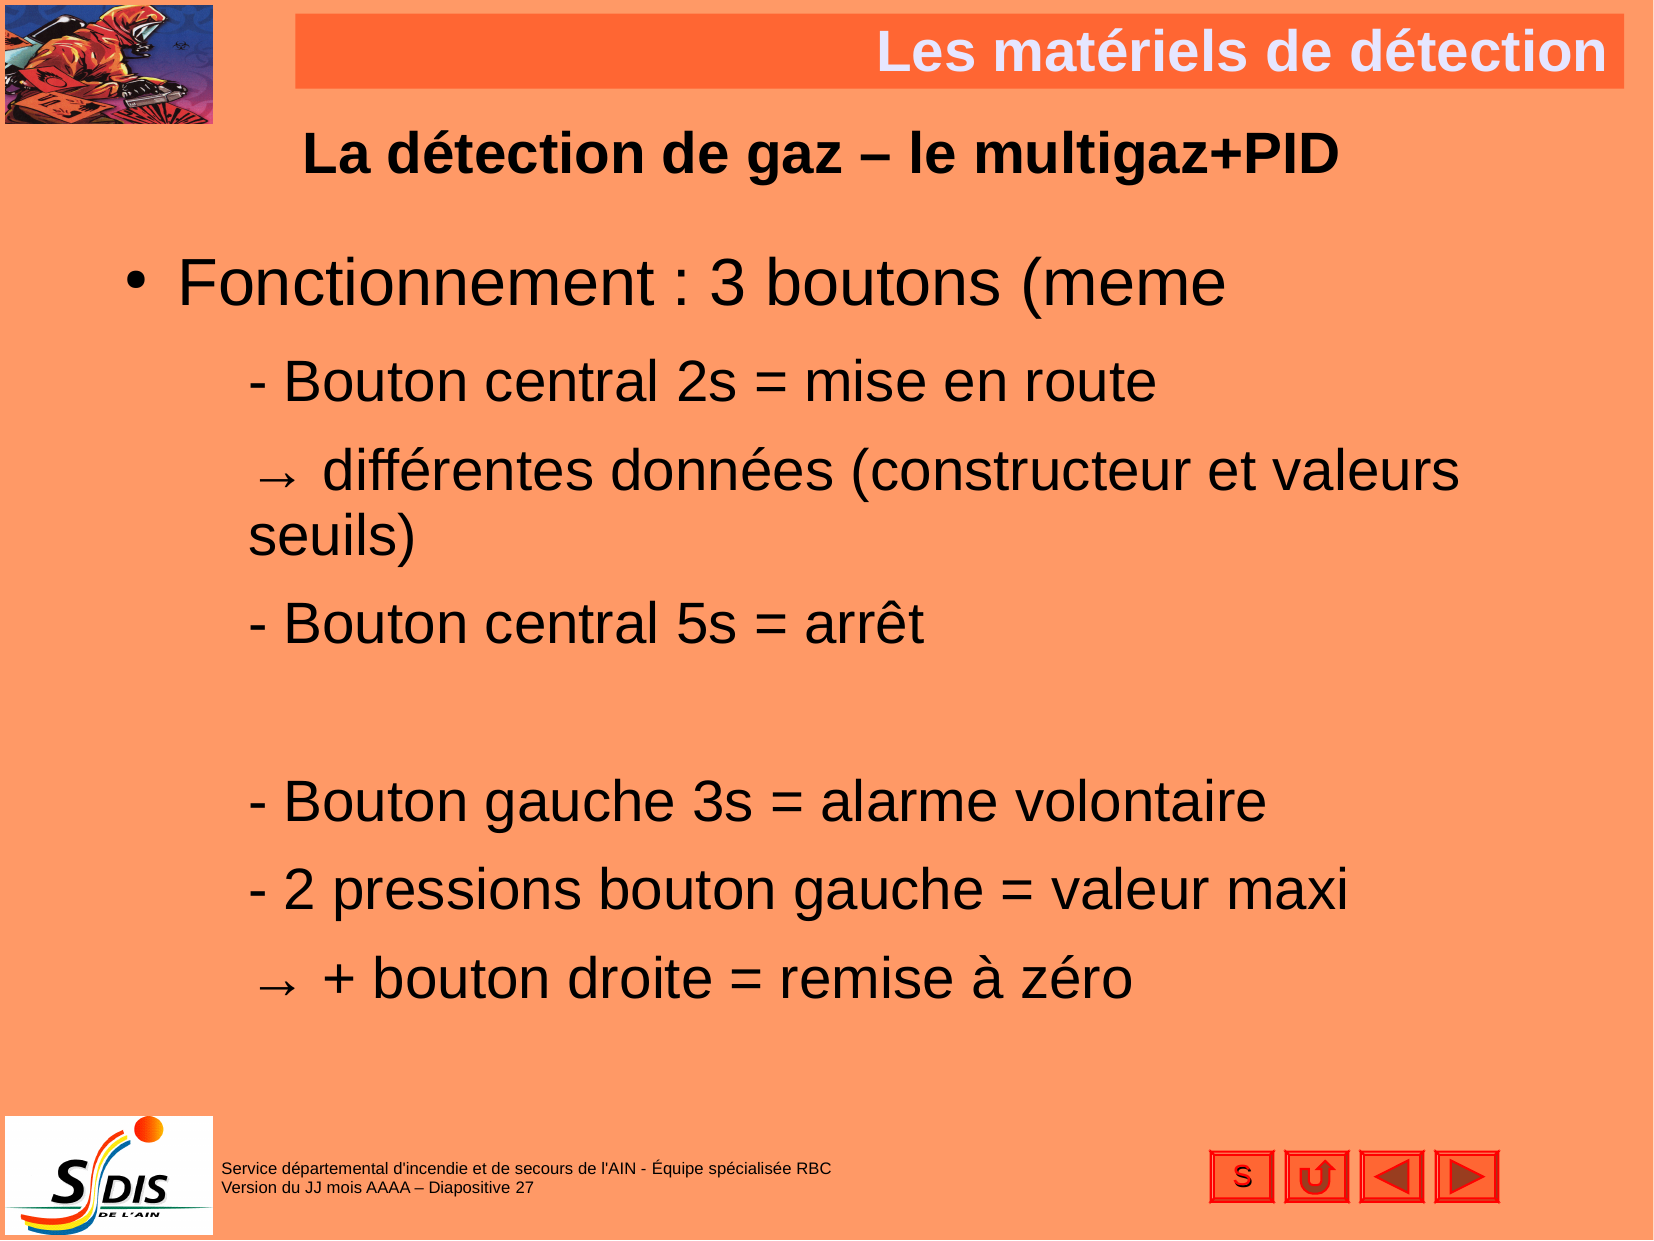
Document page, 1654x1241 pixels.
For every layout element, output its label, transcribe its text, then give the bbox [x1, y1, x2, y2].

text_box La détection de gaz – le multigaz+PID [287, 112, 1357, 193]
list Fonctionnement : 3 boutons (meme - Bouton central 2s = mise en route → différentes données (constructeur et valeurs seuils) - Bouton central 5s = arrêt - Bouton gauche 3s = alarme volontaire - 2 pressions bouton gauche = valeur maxi → + bouton droite = remise à zéro [106, 244, 1595, 1063]
picture [5, 5, 213, 124]
picture [5, 1116, 213, 1235]
text_box Les matériels de détection [295, 13, 1625, 89]
